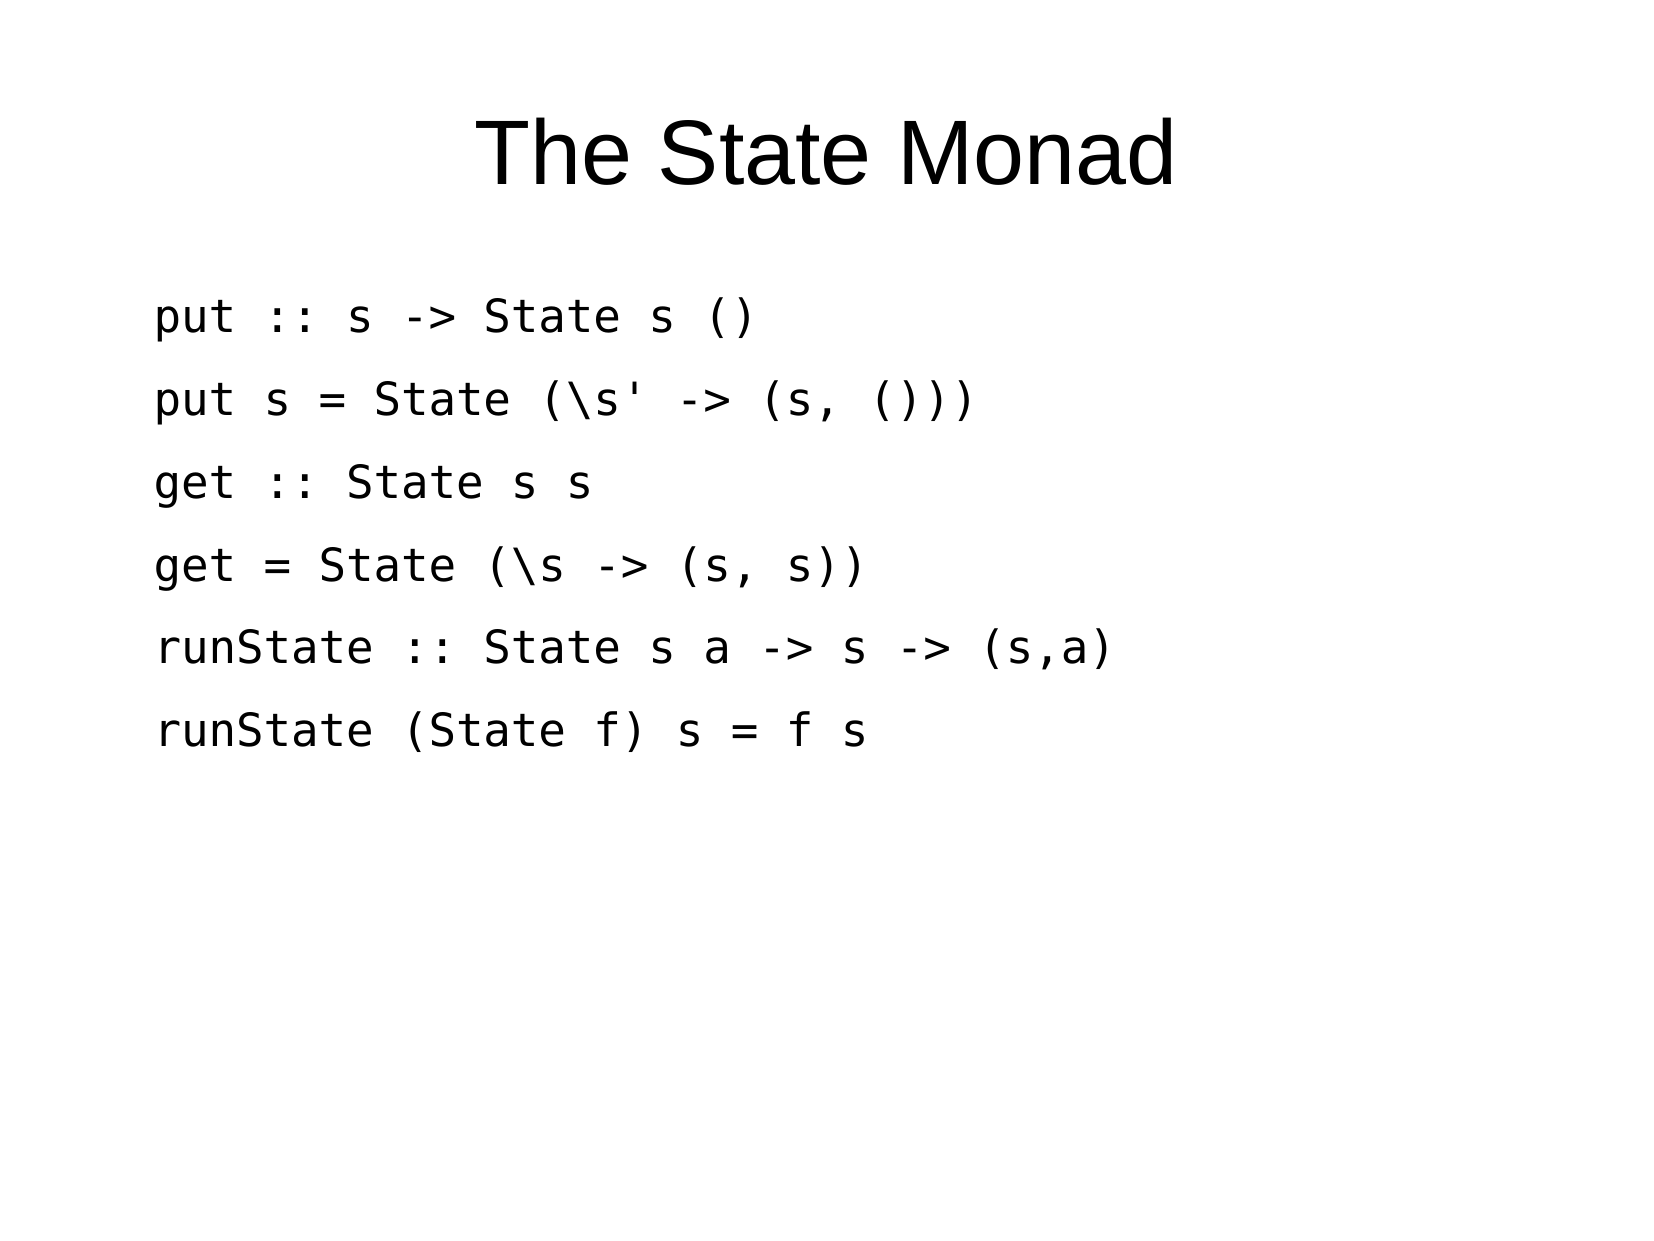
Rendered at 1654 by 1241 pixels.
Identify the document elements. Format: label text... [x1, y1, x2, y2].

list put :: s -> State s () put s = State (\s' -> (s, ())) get :: State s s get = State (\s -> (s, s)) runState :: State s a -> s -> (s,a) runState (State f) s = f s [82, 290, 1571, 1010]
title The State Monad [82, 49, 1571, 257]
